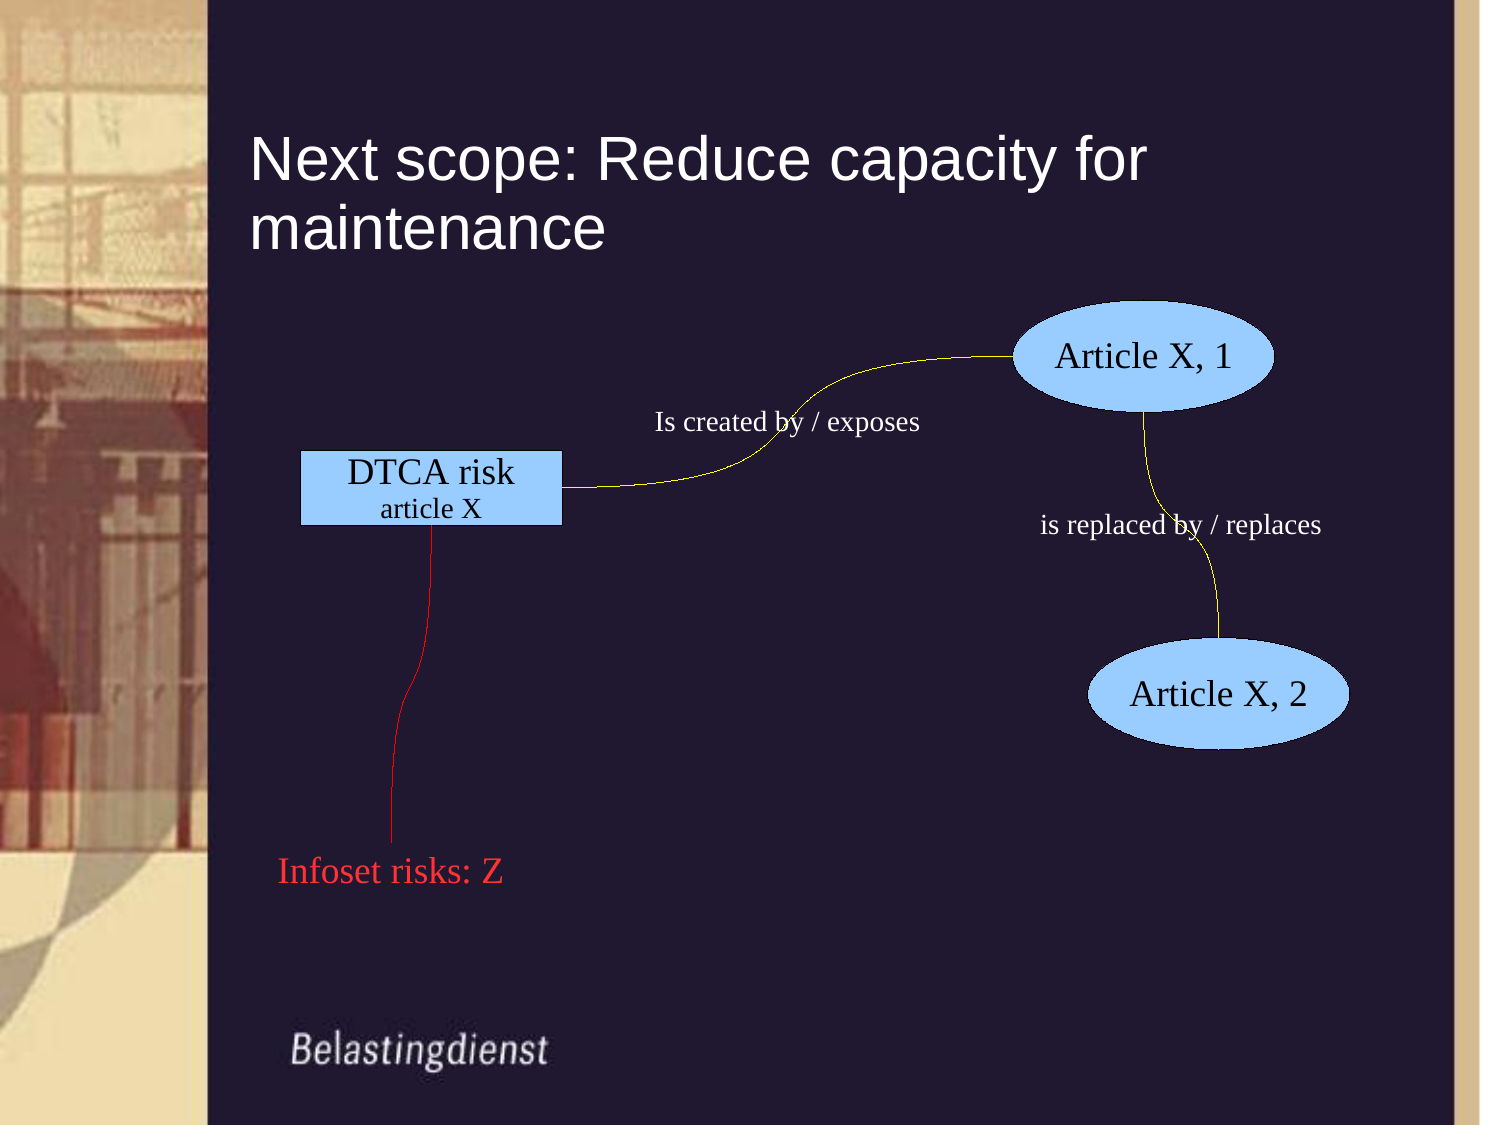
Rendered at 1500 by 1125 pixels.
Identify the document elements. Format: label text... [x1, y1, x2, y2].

text_box Article X, 1 [1012, 299, 1276, 413]
picture [0, 0, 1500, 1125]
text_box DTCA risk article X [300, 450, 563, 526]
text_box Article X, 2 [1087, 637, 1351, 751]
title Next scope: Reduce capacity for maintenance [249, 99, 1387, 288]
text_box Infoset risks: Z [262, 842, 520, 901]
